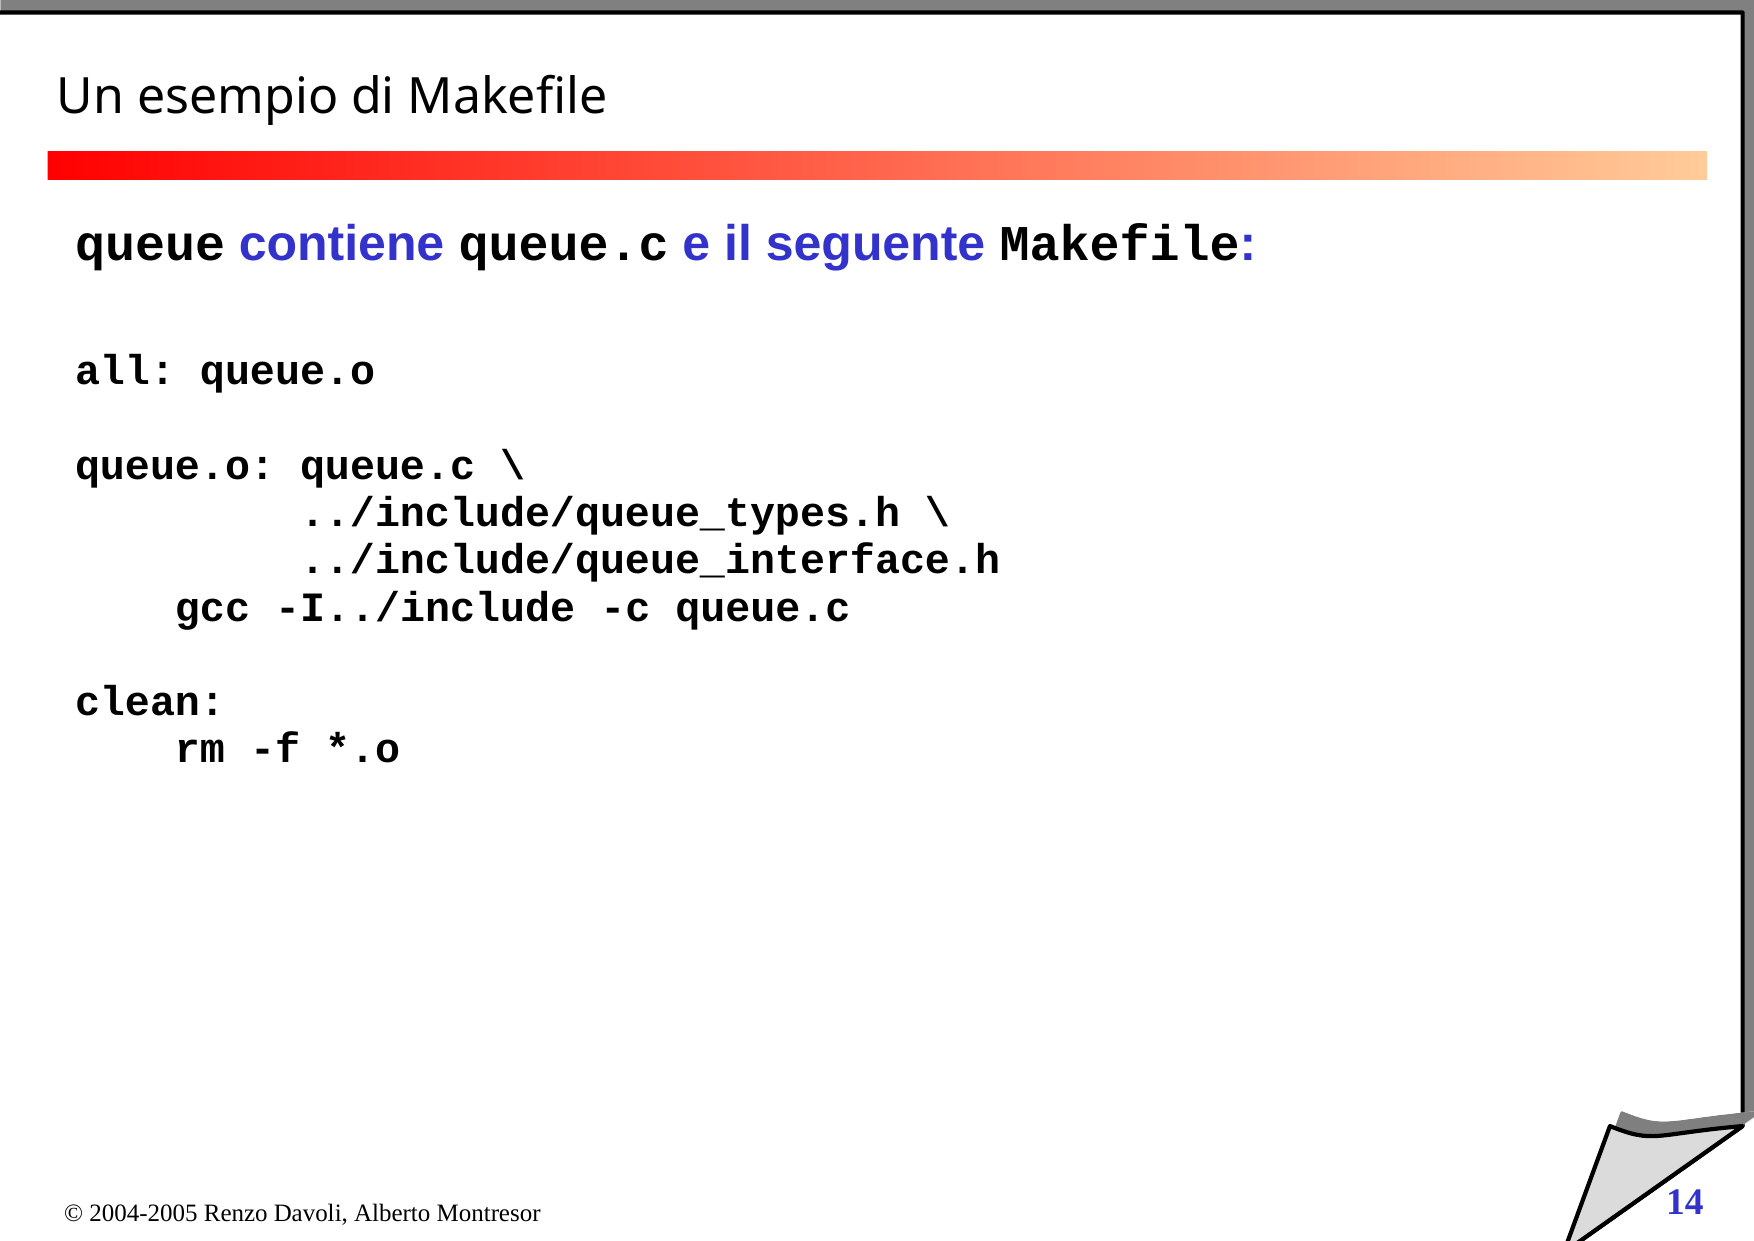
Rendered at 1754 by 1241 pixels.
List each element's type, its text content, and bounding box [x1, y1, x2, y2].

list queue contiene queue.c e il seguente Makefile: all: queue.o queue.o: queue.c \ ../include/queue_types.h \ ../include/queue_interface.h gcc -I../include -c queue.c clean: rm -f *.o [58, 206, 1696, 845]
title Un esempio di Makefile [40, 39, 1714, 154]
